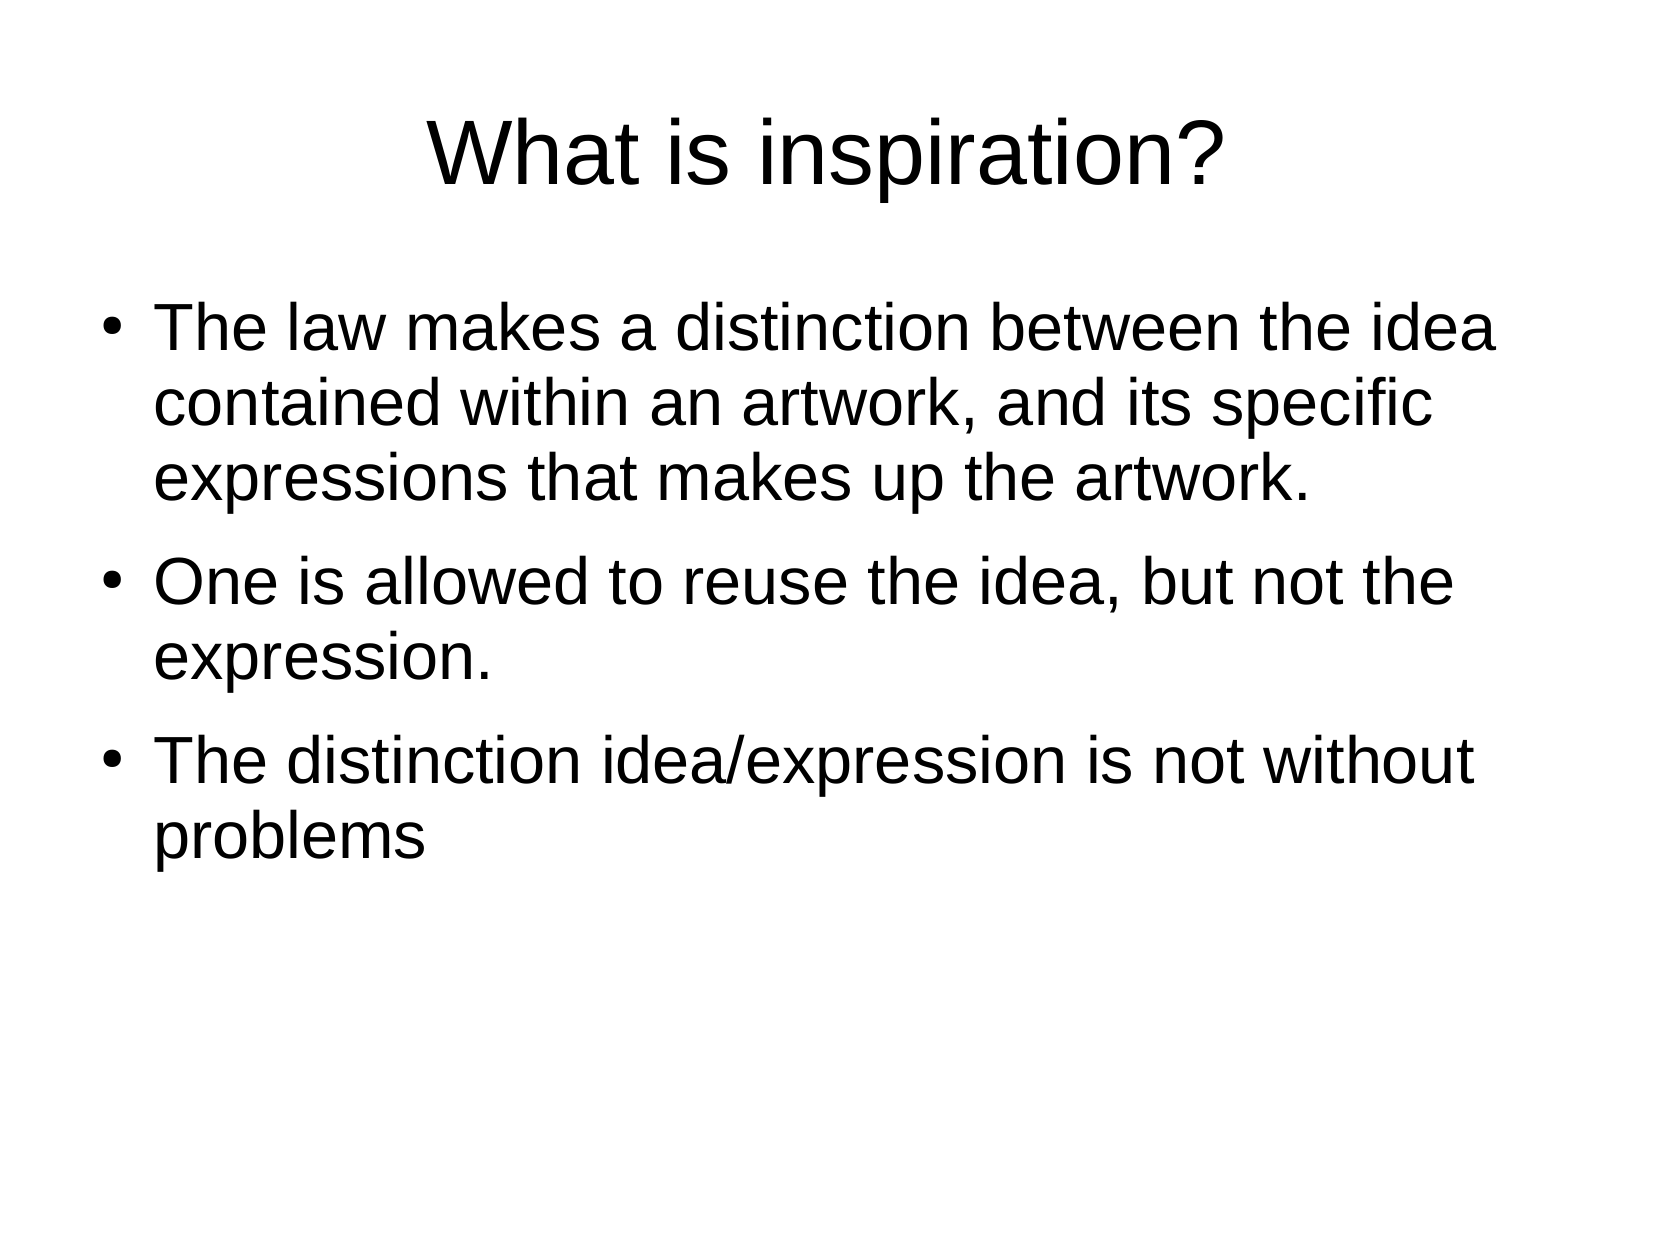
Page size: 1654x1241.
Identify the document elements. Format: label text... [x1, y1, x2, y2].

list The law makes a distinction between the idea contained within an artwork, and its specific expressions that makes up the artwork. One is allowed to reuse the idea, but not the expression. The distinction idea/expression is not without problems [82, 290, 1538, 1010]
title What is inspiration? [82, 49, 1571, 257]
